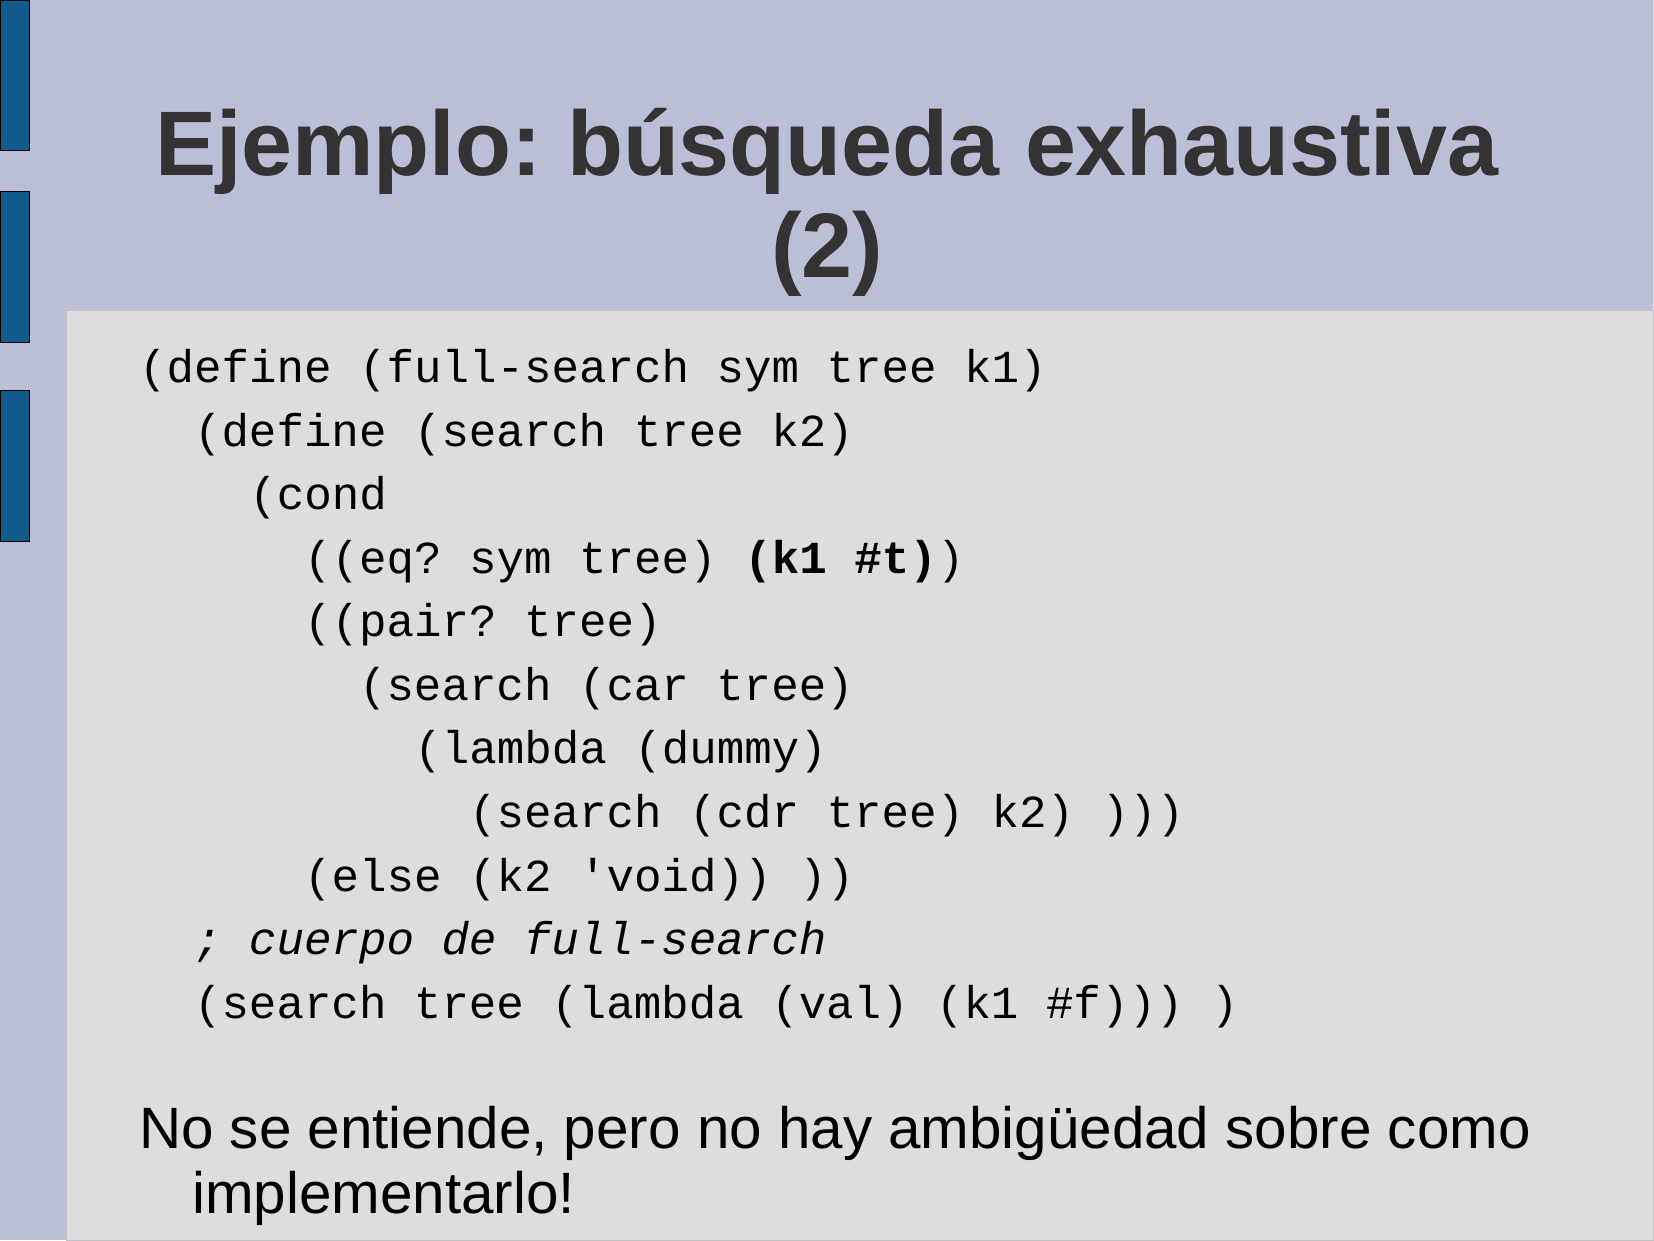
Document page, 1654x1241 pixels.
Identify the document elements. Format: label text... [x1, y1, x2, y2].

list (define (full-search sym tree k1) (define (search tree k2) (cond ((eq? sym tree) (k1 #t)) ((pair? tree) (search (car tree) (lambda (dummy) (search (cdr tree) k2) ))) (else (k2 'void)) )) ; cuerpo de full-search (search tree (lambda (val) (k1 #f))) ) No se entiende, pero no hay ambigüedad sobre como implementarlo! [121, 344, 1534, 1194]
title Ejemplo: búsqueda exhaustiva (2) [121, 92, 1534, 298]
